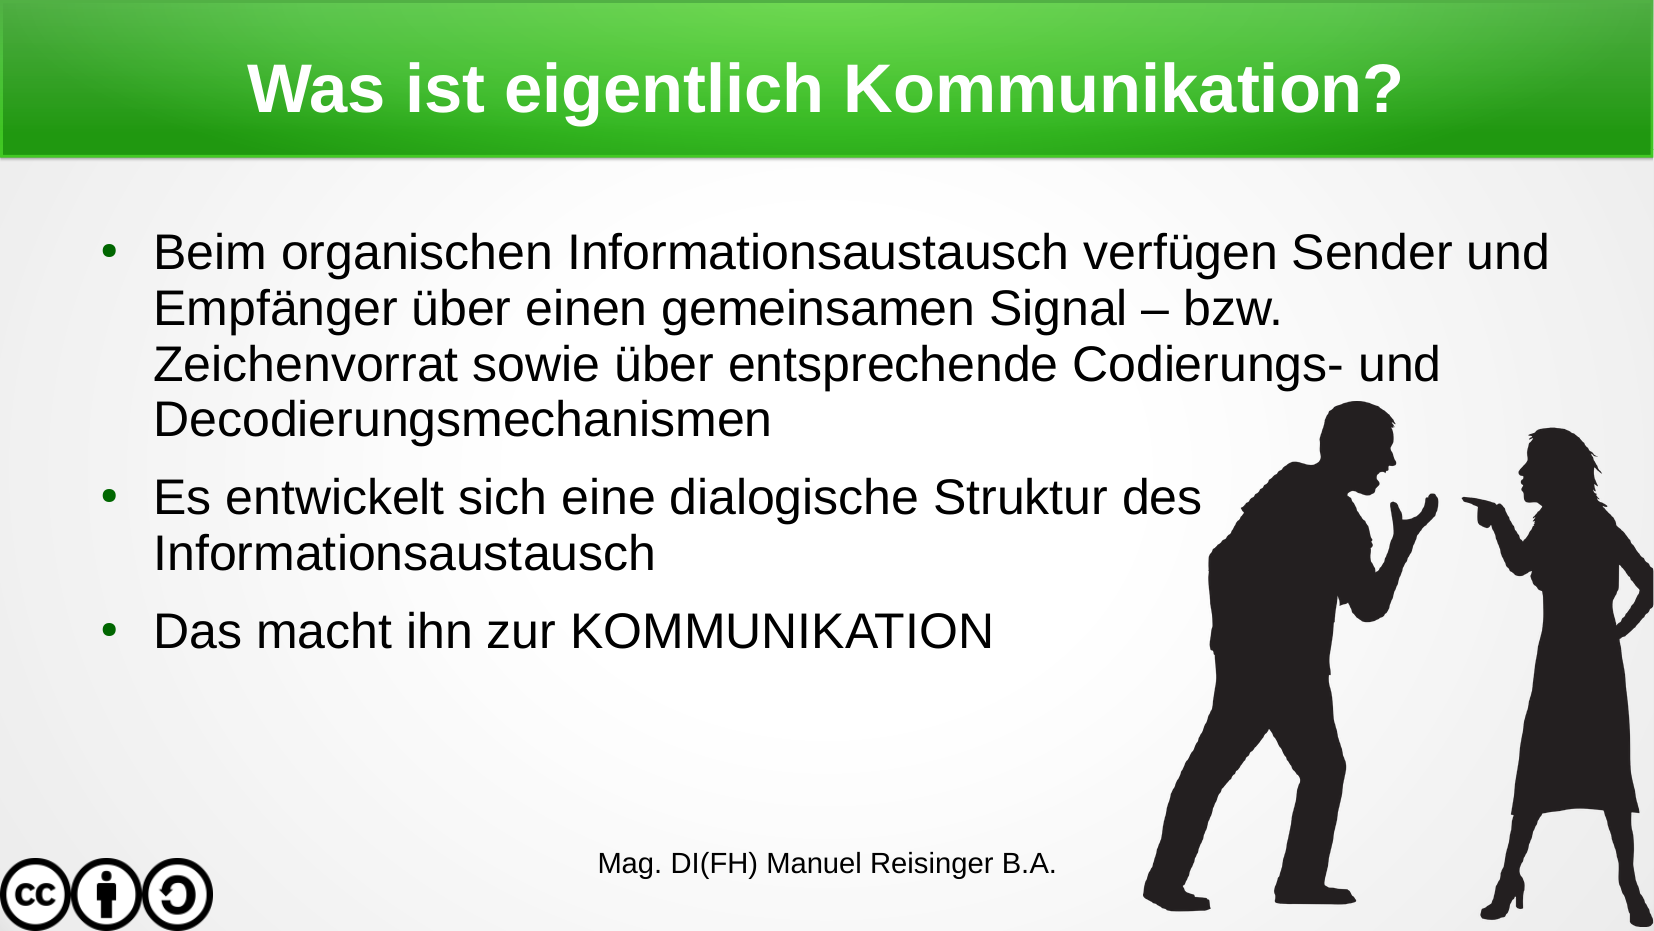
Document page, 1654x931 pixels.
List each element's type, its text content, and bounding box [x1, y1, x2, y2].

title Was ist eigentlich Kommunikation? [82, 35, 1571, 142]
list Beim organischen Informationsaustausch verfügen Sender und Empfänger über einen gemeinsamen Signal – bzw. Zeichenvorrat sowie über entsprechende Codierungs- und Decodierungsmechanismen Es entwickelt sich eine dialogische Struktur des Informationsaustausch Das macht ihn zur KOMMUNIKATION [82, 224, 1571, 764]
picture [0, 858, 213, 931]
picture [1143, 401, 1654, 928]
